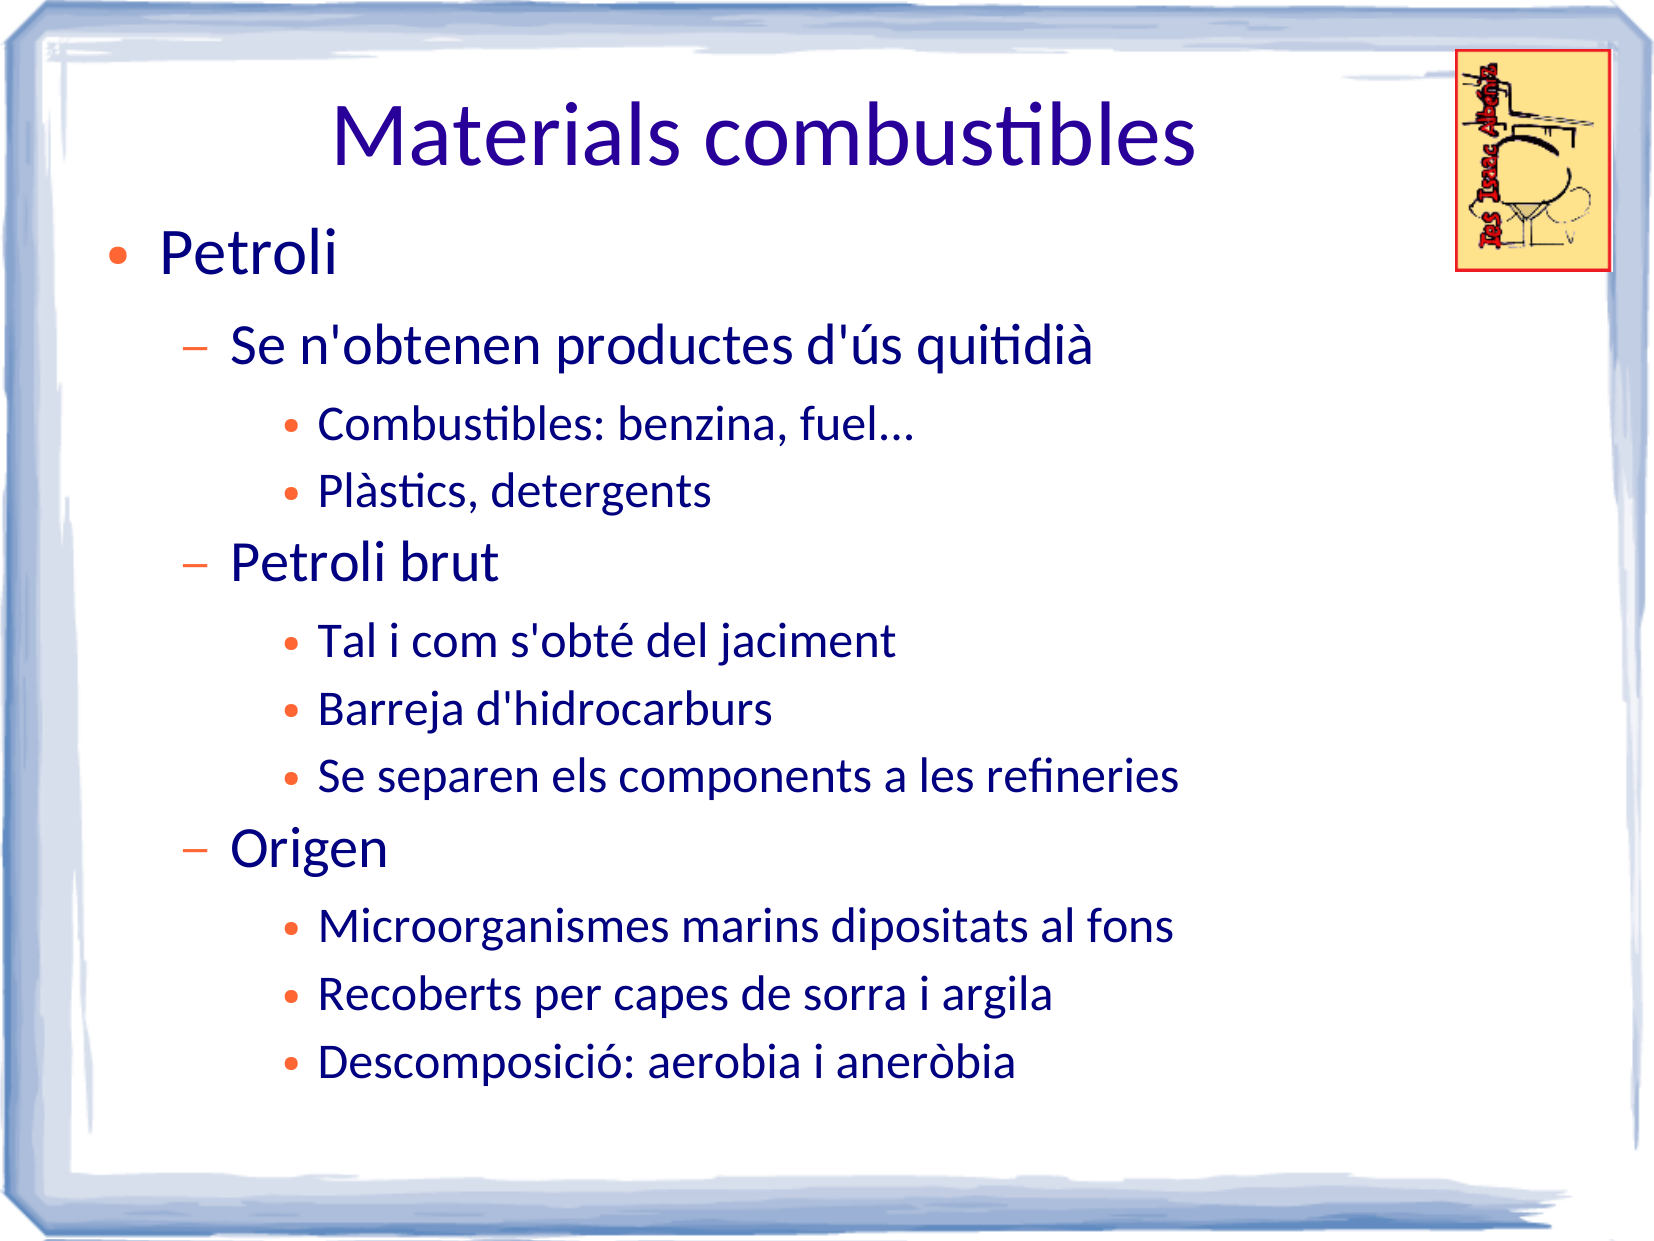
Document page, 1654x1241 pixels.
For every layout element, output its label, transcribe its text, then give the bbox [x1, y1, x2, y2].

picture [0, 0, 1654, 1241]
title Materials combustibles [82, 36, 1447, 250]
list Petroli Se n'obtenen productes d'ús quitidià Combustibles: benzina, fuel... Plàstics, detergents Petroli brut Tal i com s'obté del jaciment Barreja d'hidrocarburs Se separen els components a les refineries Origen Microorganismes marins dipositats al fons Recoberts per capes de sorra i argila Descomposició: aerobia i aneròbia [88, 224, 1571, 1233]
